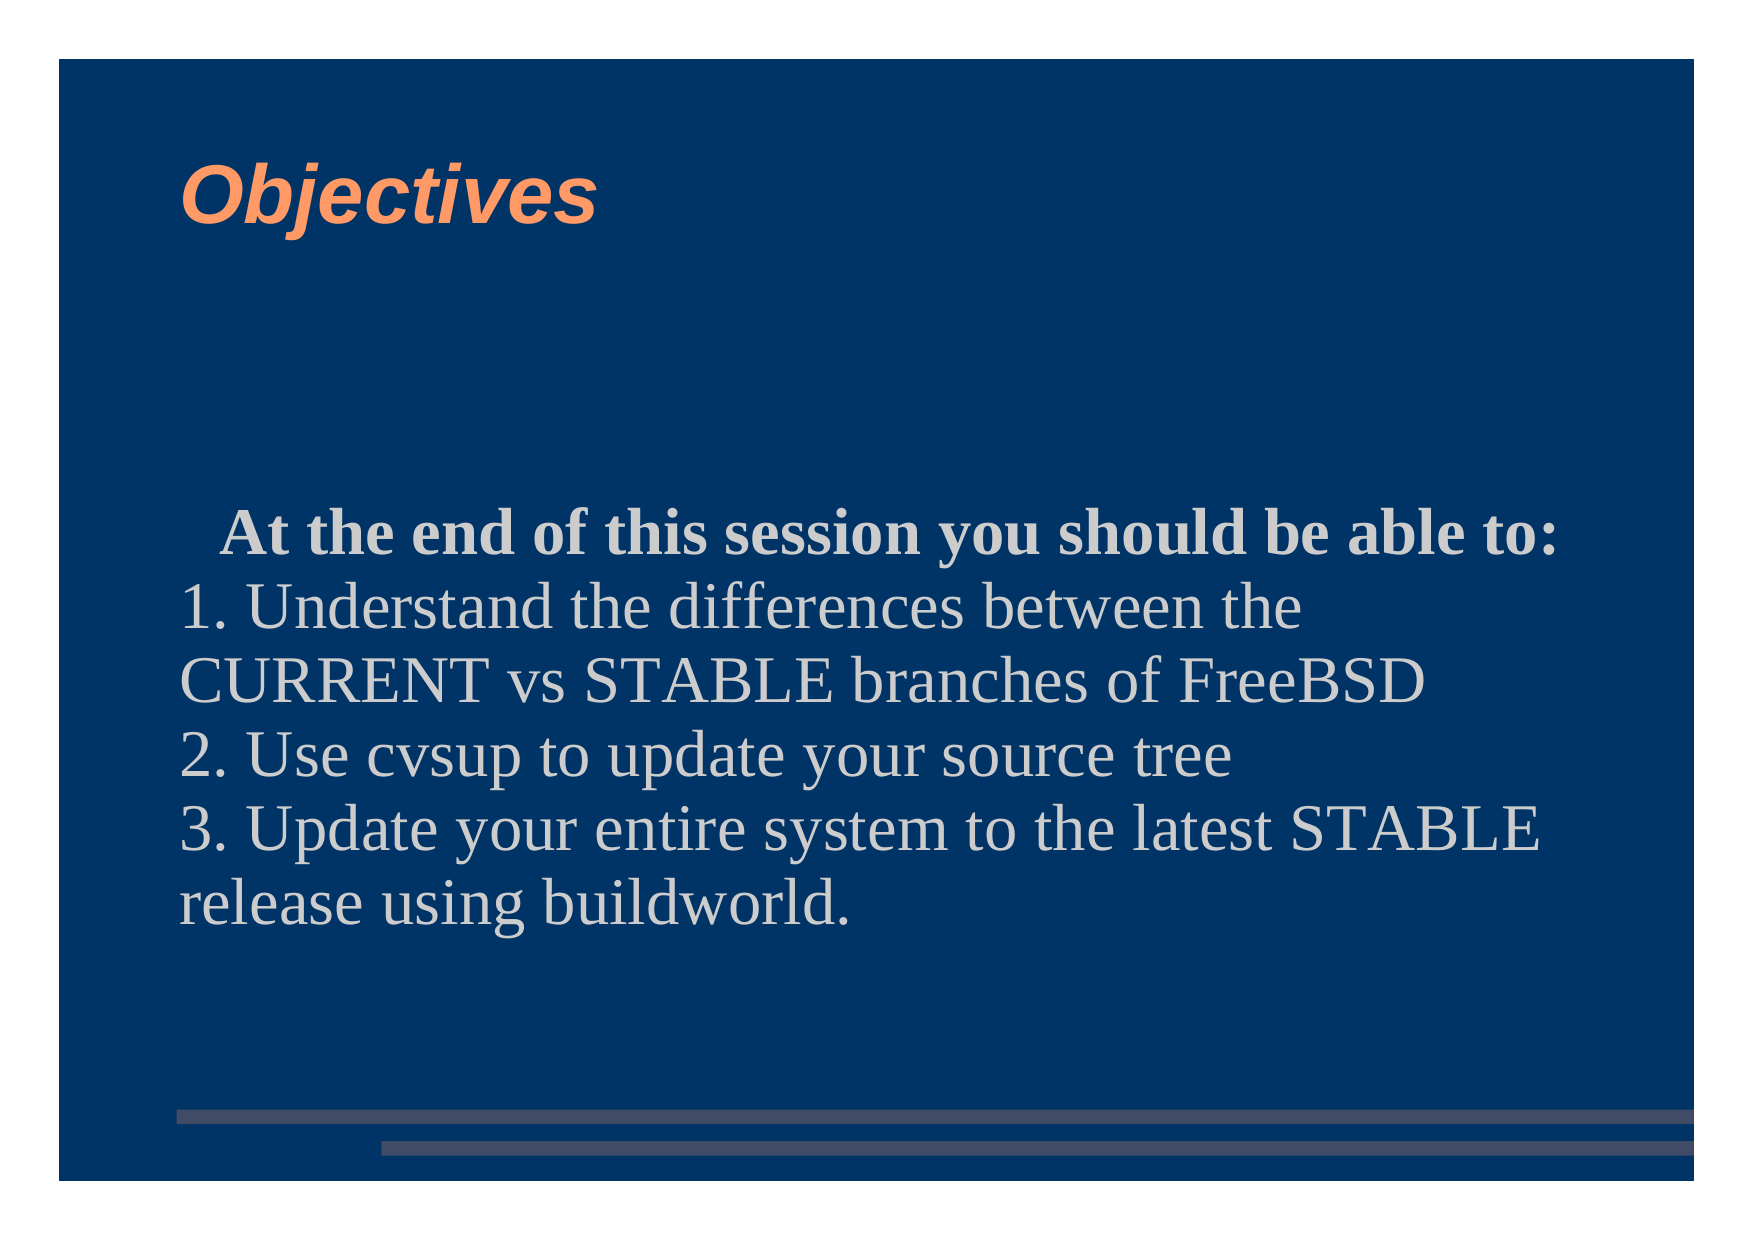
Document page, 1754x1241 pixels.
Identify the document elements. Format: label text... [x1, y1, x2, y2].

subtitle At the end of this session you should be able to: 1. Understand the differences between the CURRENT vs STABLE branches of FreeBSD 2. Use cvsup to update your source tree 3. Update your entire system to the latest STABLE release using buildworld. [179, 350, 1603, 1084]
title Objectives [179, 100, 1576, 289]
